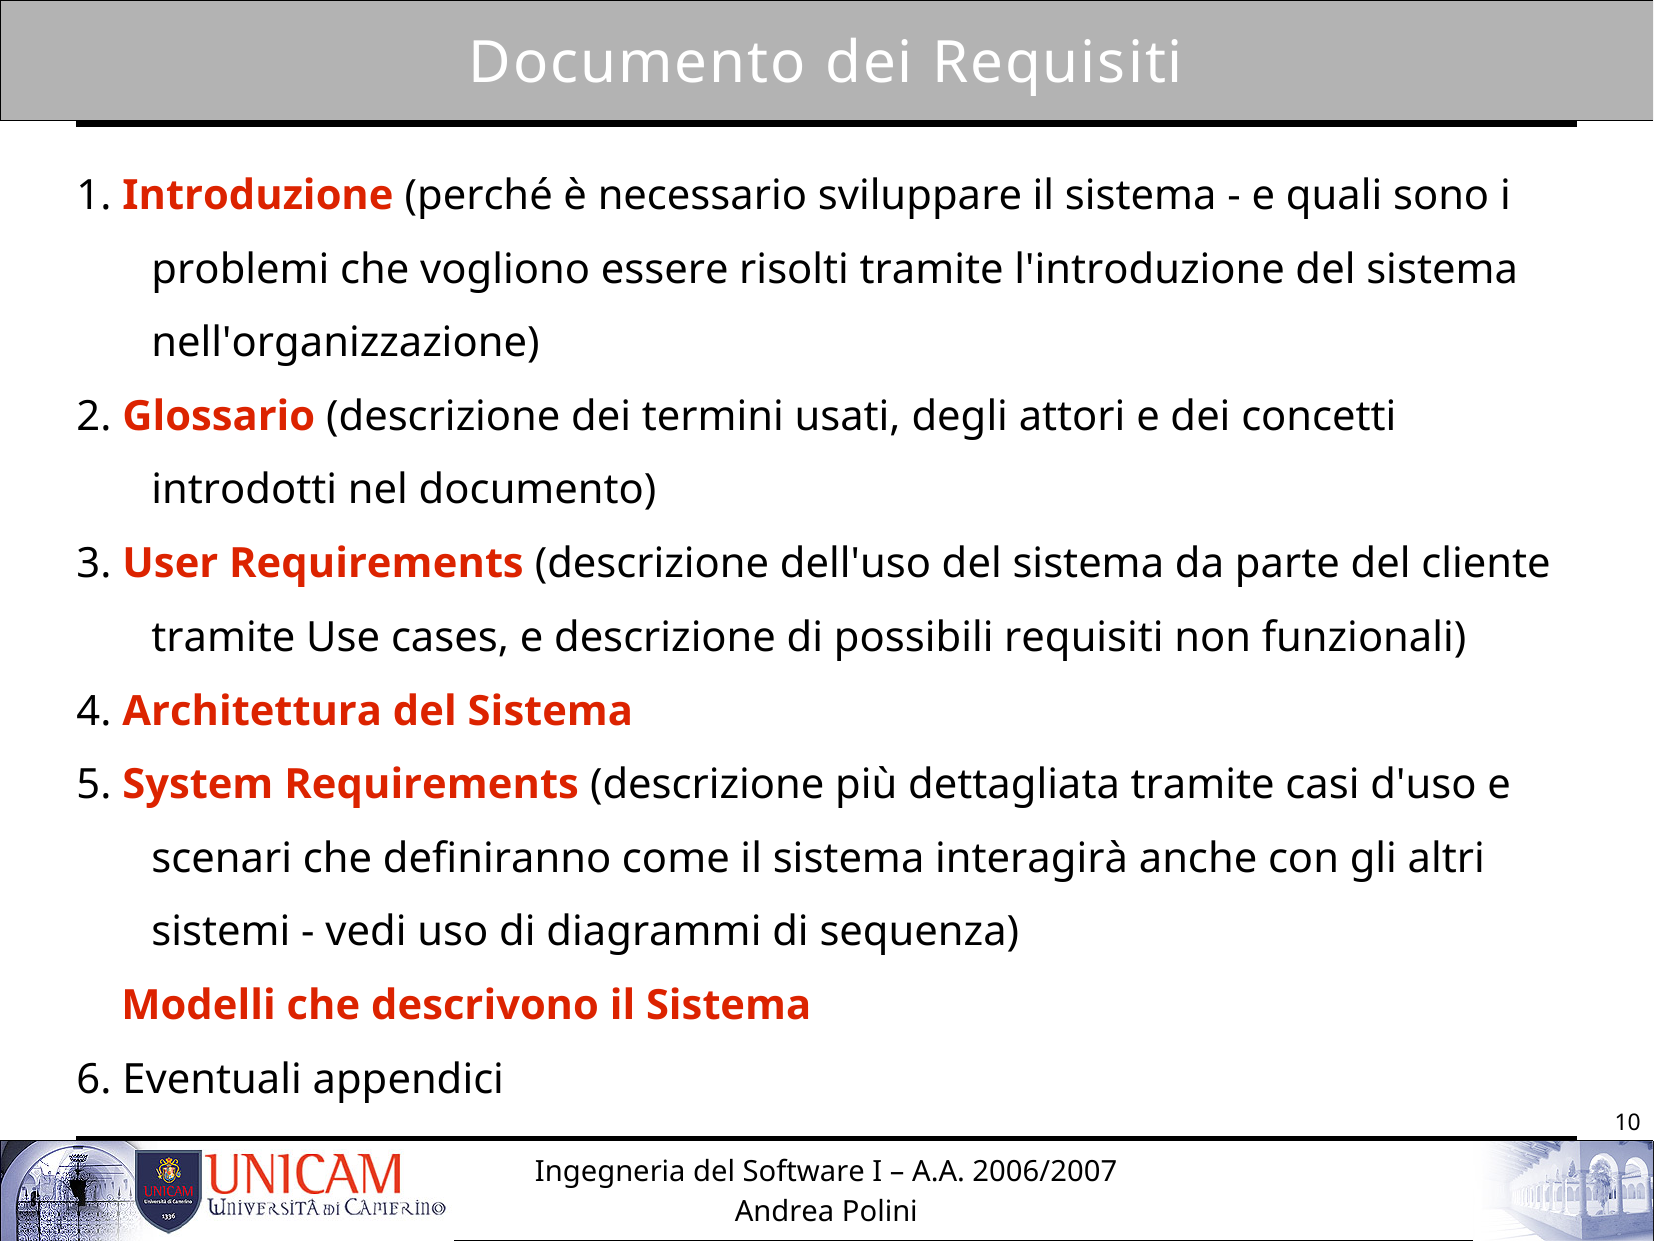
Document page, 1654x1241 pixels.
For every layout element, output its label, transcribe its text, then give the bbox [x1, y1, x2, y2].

list 1. Introduzione (perché è necessario sviluppare il sistema - e quali sono i problemi che vogliono essere risolti tramite l'introduzione del sistema nell'organizzazione) 2. Glossario (descrizione dei termini usati, degli attori e dei concetti introdotti nel documento) 3. User Requirements (descrizione dell'uso del sistema da parte del cliente tramite Use cases, e descrizione di possibili requisiti non funzionali) 4. Architettura del Sistema 5. System Requirements (descrizione più dettagliata tramite casi d'uso e scenari che definiranno come il sistema interagirà anche con gli altri sistemi - vedi uso di diagrammi di sequenza) Modelli che descrivono il Sistema 6. Eventuali appendici [76, 164, 1577, 1035]
picture [0, 1141, 454, 1241]
picture [1473, 1141, 1654, 1241]
title Documento dei Requisiti [0, 0, 1653, 121]
